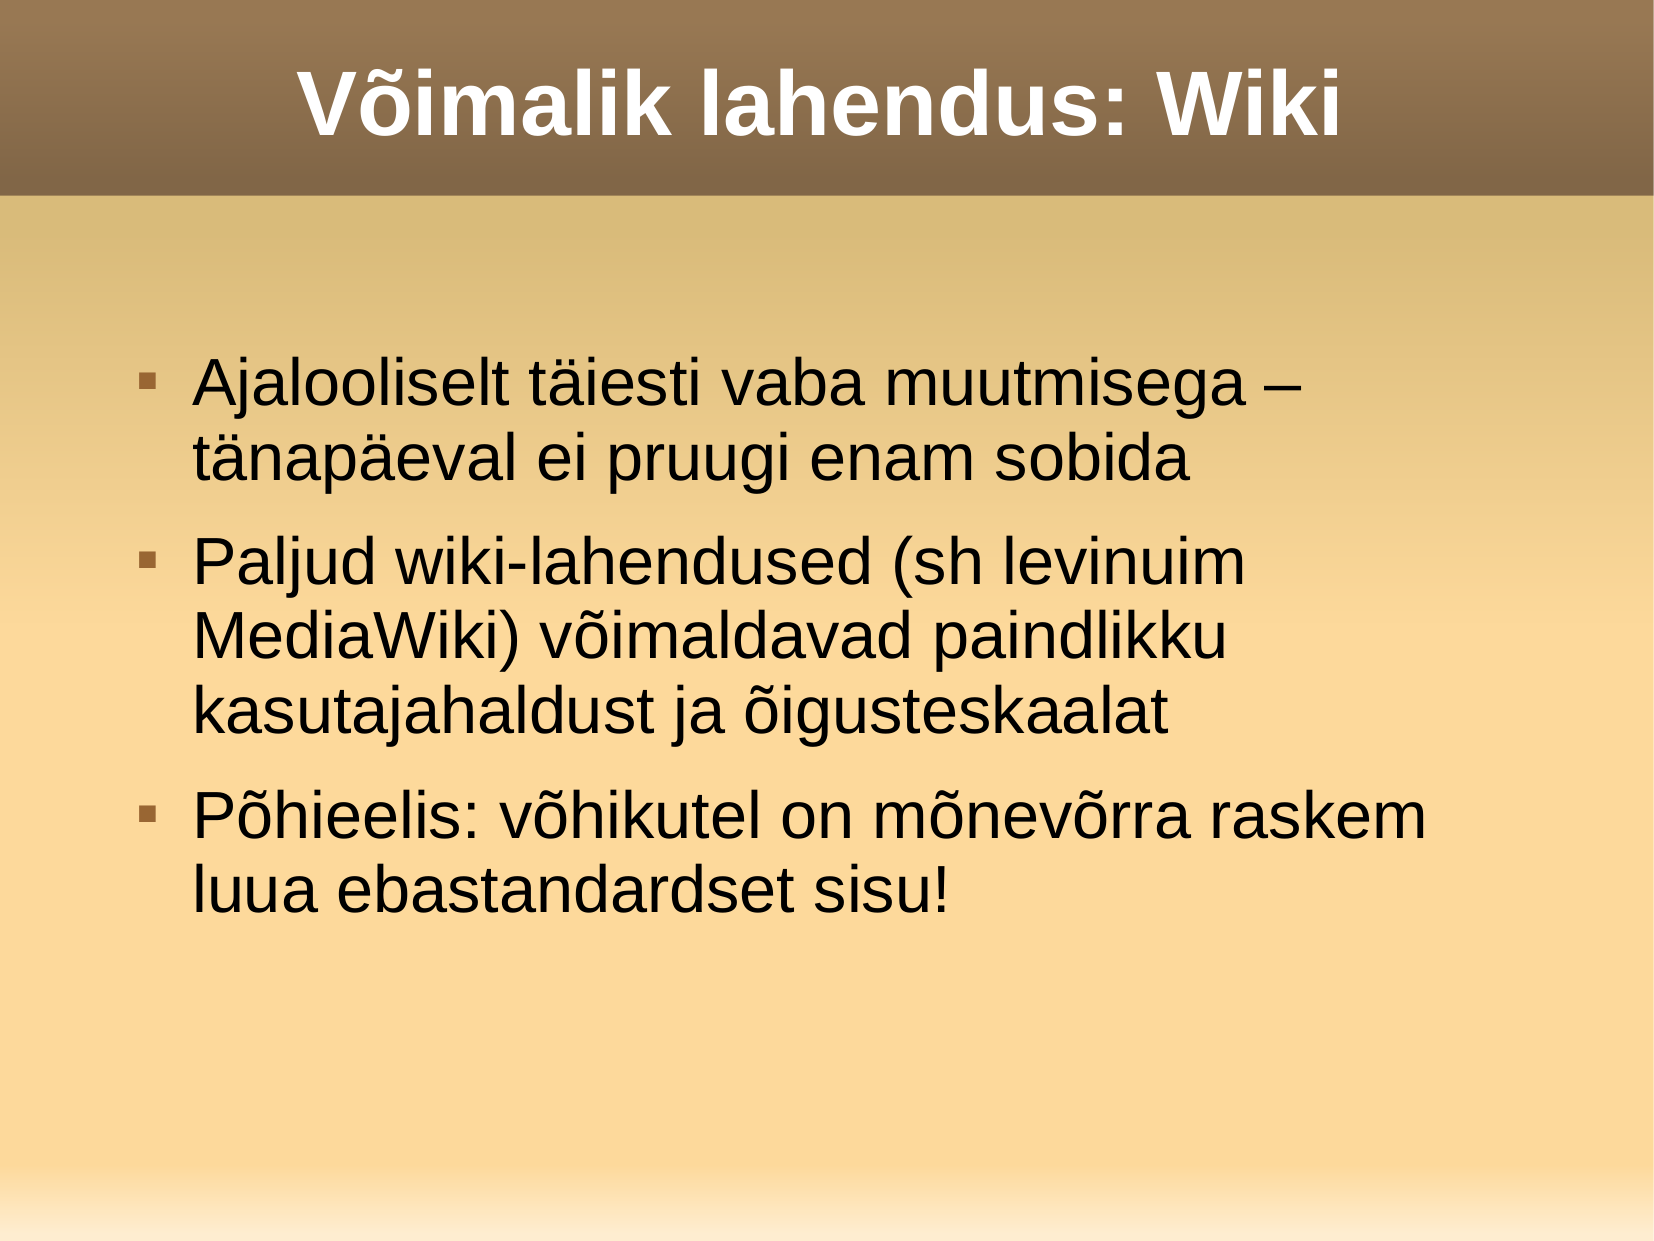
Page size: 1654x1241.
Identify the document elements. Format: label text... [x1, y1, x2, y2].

title Võimalik lahendus: Wiki [76, 0, 1565, 208]
list Ajalooliselt täiesti vaba muutmisega – tänapäeval ei pruugi enam sobida Paljud wiki-lahendused (sh levinuim MediaWiki) võimaldavad paindlikku kasutajahaldust ja õigusteskaalat Põhieelis: võhikutel on mõnevõrra raskem luua ebastandardset sisu! [121, 344, 1532, 1125]
picture [0, 0, 1654, 1241]
